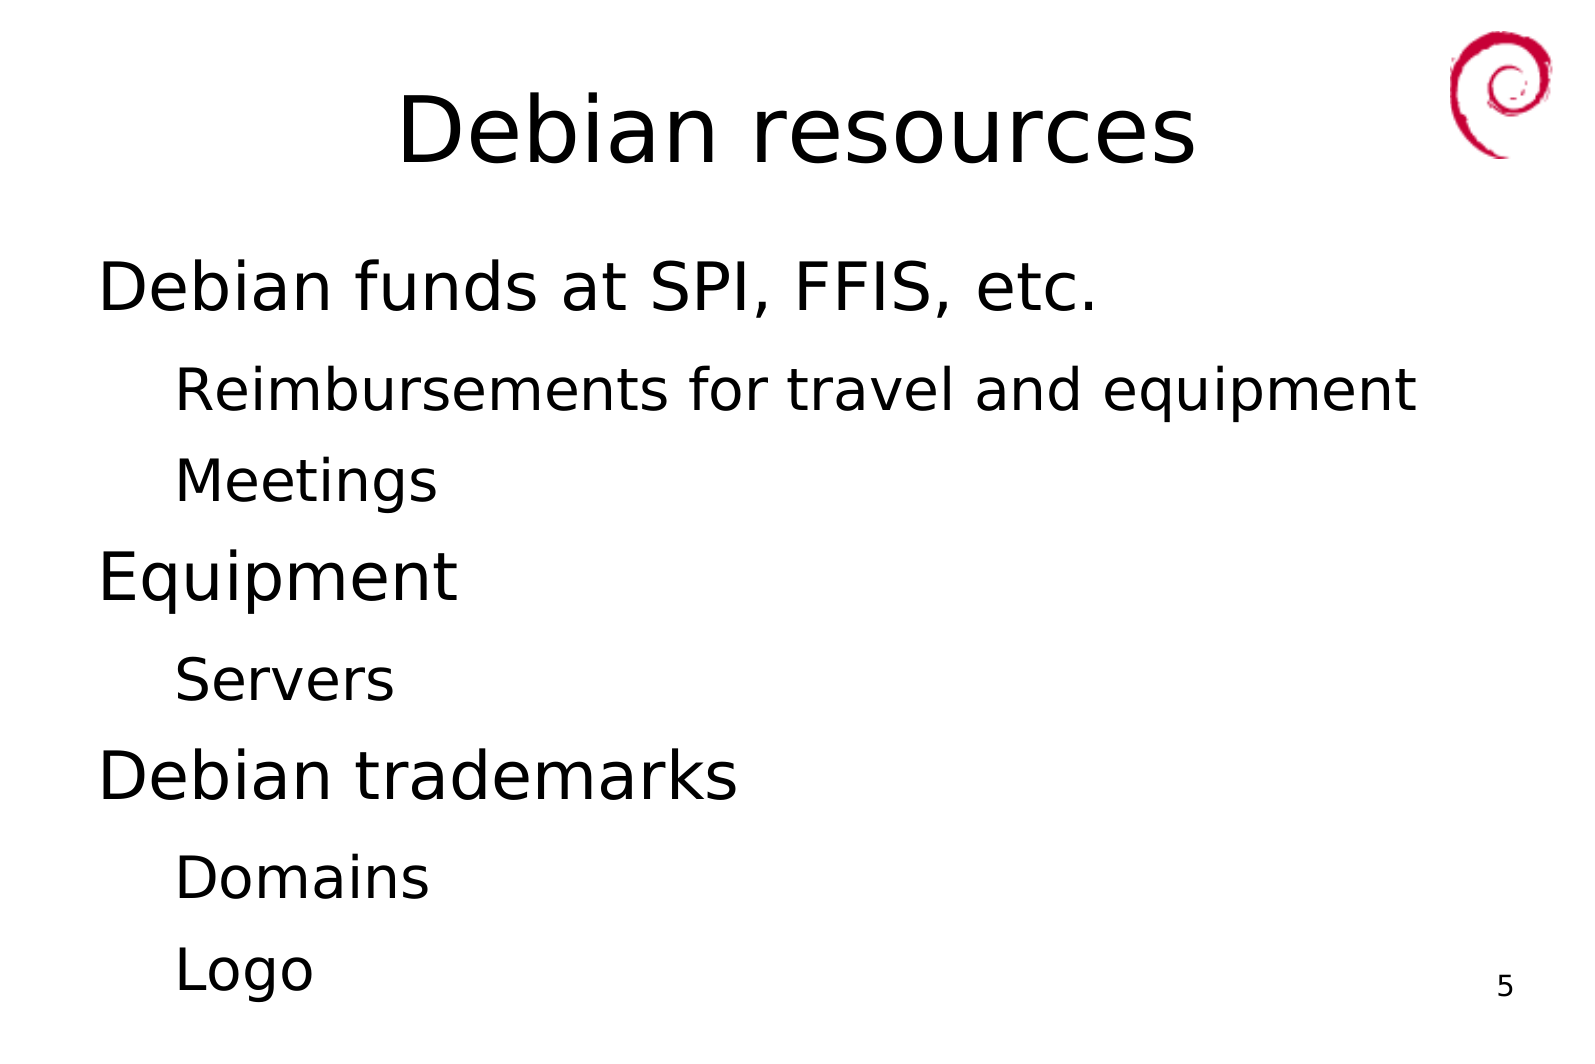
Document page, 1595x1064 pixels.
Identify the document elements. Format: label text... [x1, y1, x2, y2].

list Debian funds at SPI, FFIS, etc. Reimbursements for travel and equipment Meetings Equipment Servers Debian trademarks Domains Logo [79, 248, 1515, 1004]
title Debian resources [79, 49, 1515, 213]
picture [1450, 31, 1555, 159]
